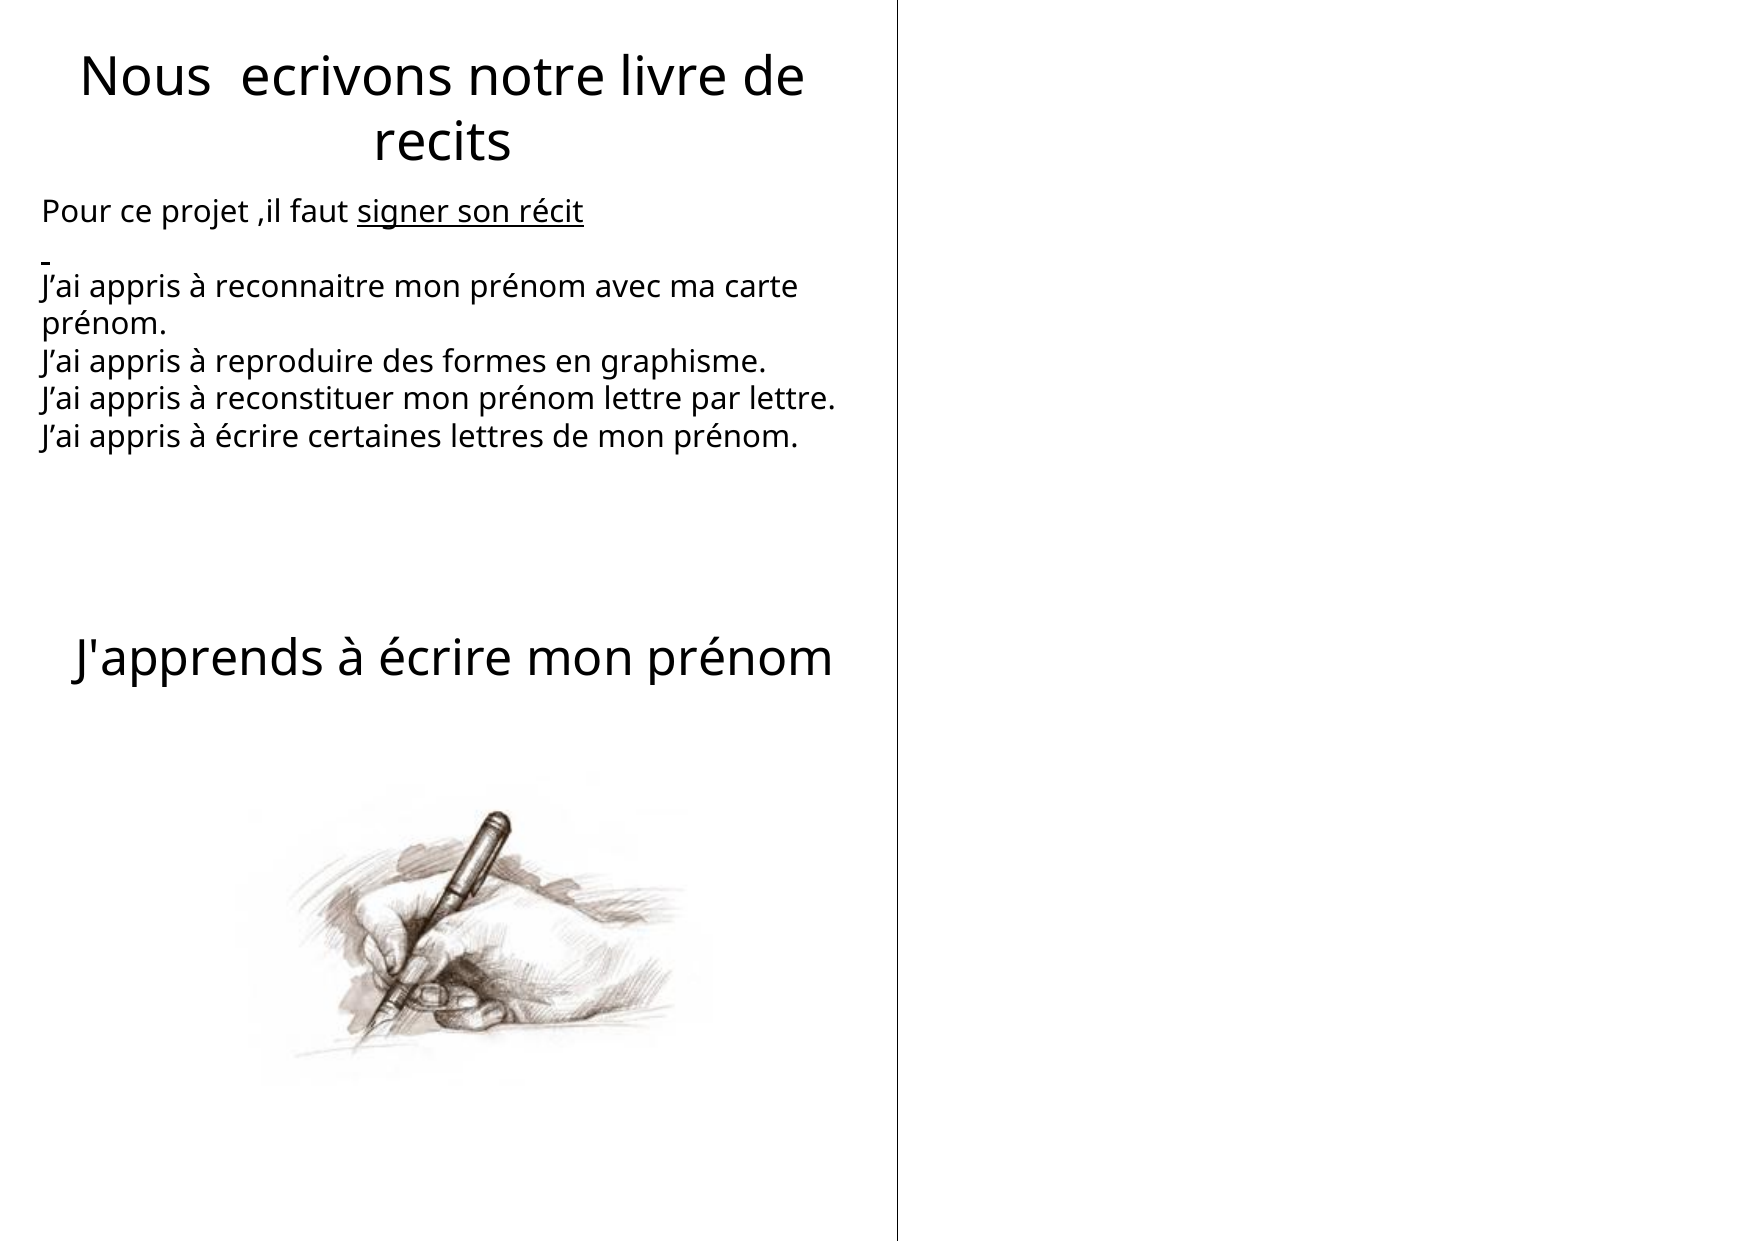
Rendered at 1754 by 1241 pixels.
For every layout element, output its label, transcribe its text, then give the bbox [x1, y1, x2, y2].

picture [224, 685, 733, 1193]
text_box Nous ecrivons notre livre de recits [23, 35, 863, 334]
text_box Pour ce projet ,il faut signer son récit J’ai appris à reconnaitre mon prénom avec ma carte prénom. J’ai appris à reproduire des formes en graphisme. J’ai appris à reconstituer mon prénom lettre par lettre. J’ai appris à écrire certaines lettres de mon prénom. J'apprends à écrire mon prénom [35, 147, 863, 1164]
